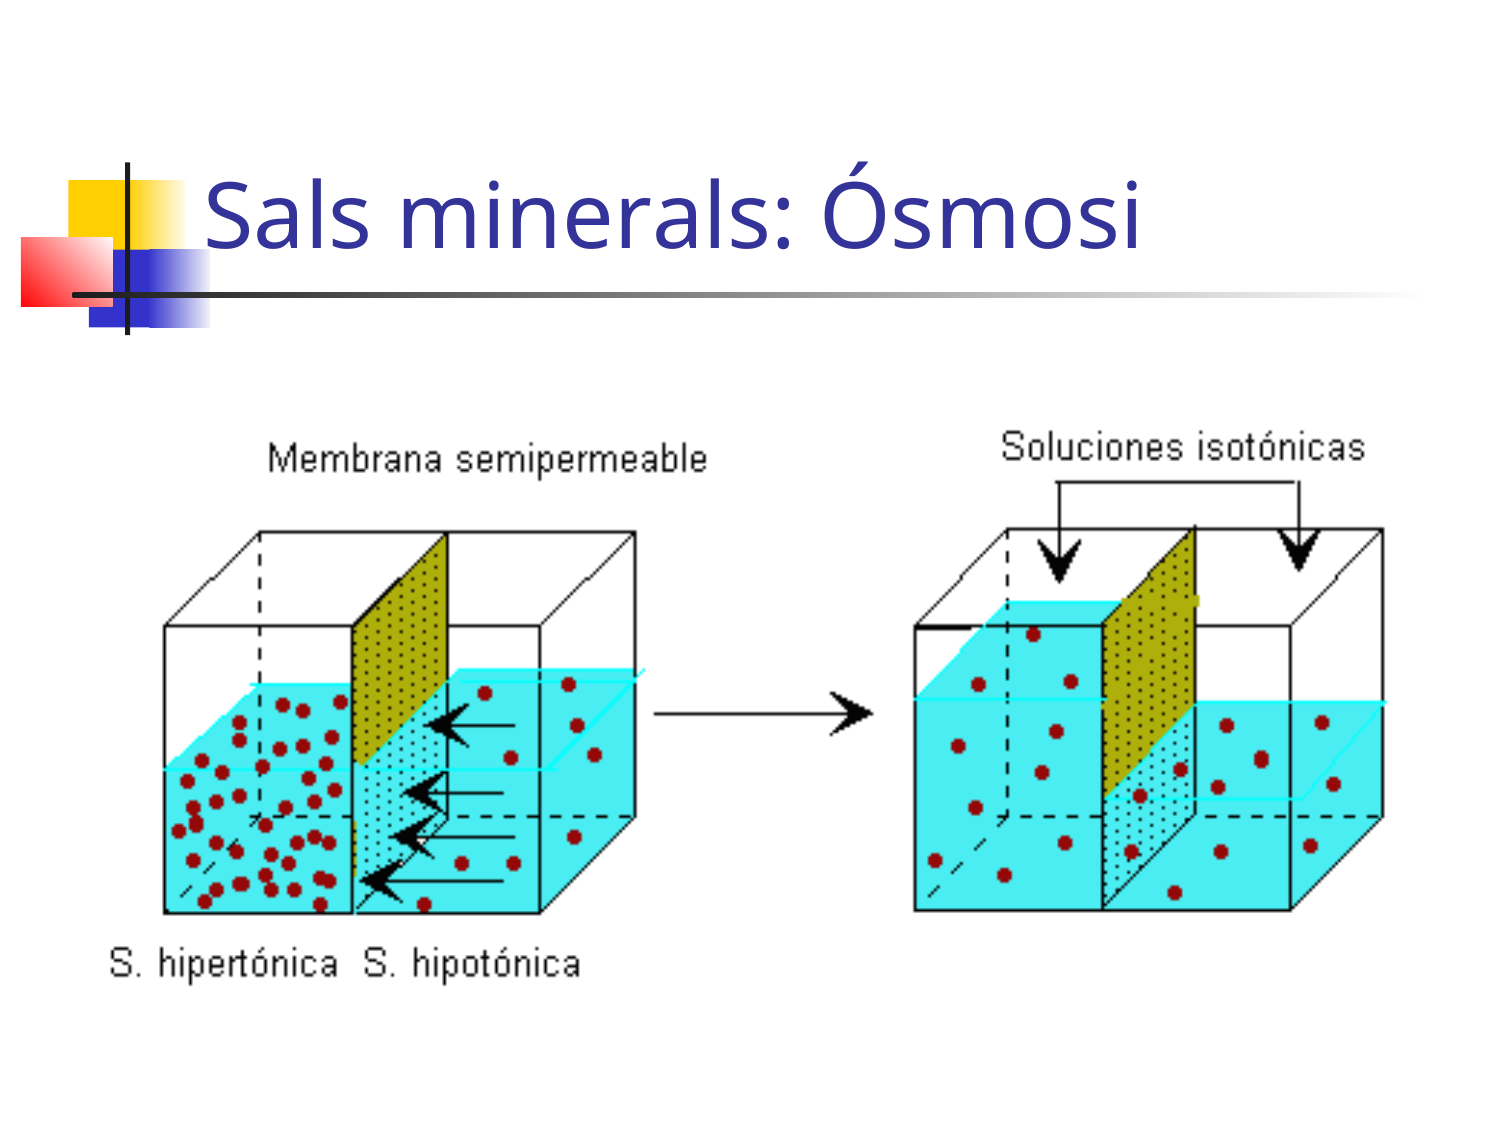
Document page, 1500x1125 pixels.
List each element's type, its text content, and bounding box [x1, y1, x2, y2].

title Sals minerals: Ósmosi [188, 35, 1468, 276]
picture [55, 420, 1445, 998]
